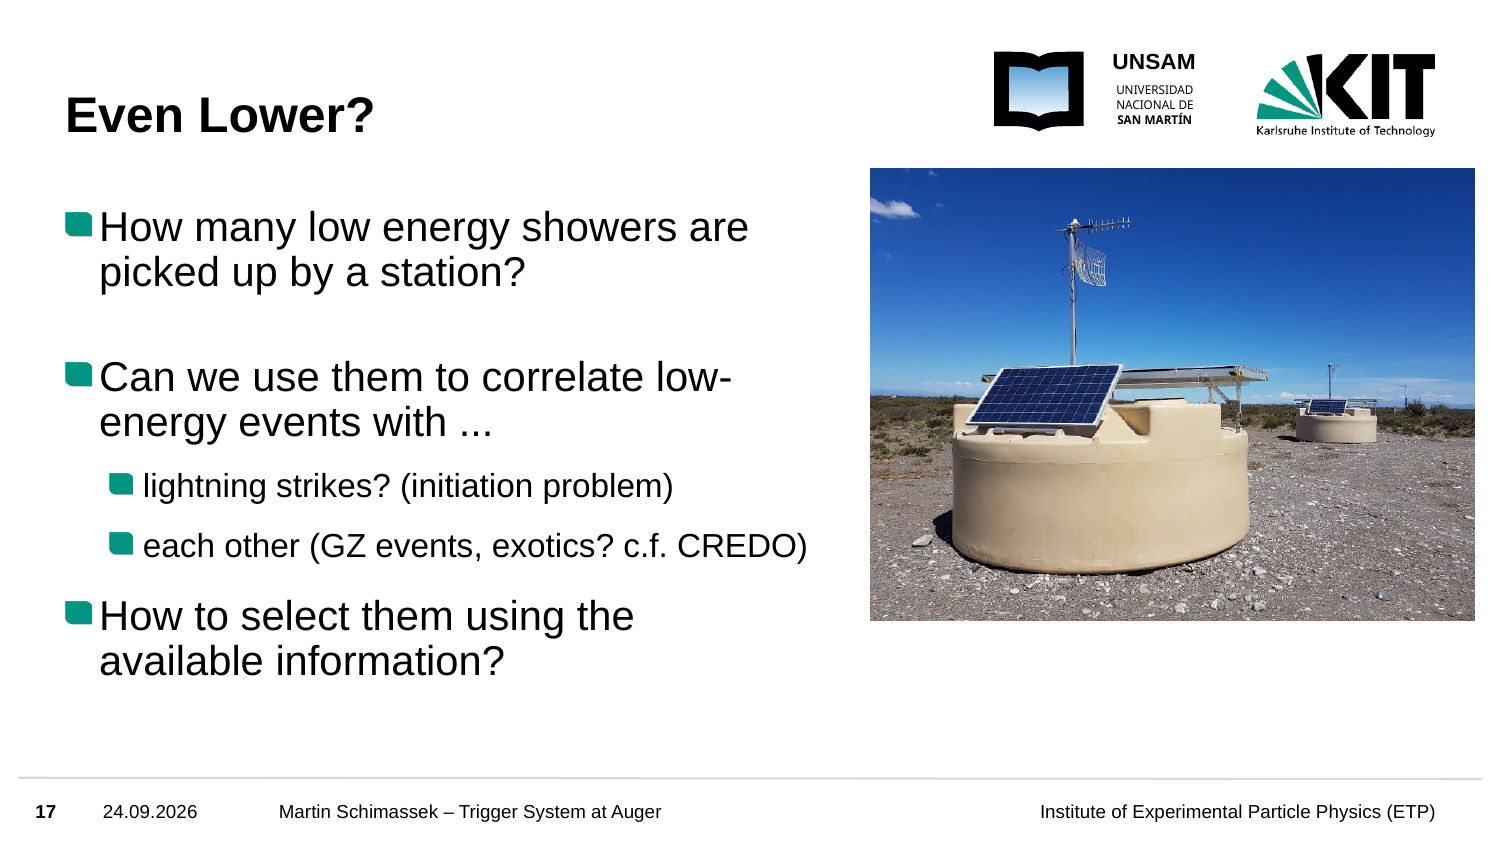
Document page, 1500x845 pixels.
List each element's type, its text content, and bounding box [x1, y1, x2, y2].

title Even Lower? [64, 48, 1192, 144]
picture [870, 168, 1475, 621]
picture [1257, 54, 1435, 137]
slide_number <number> [35, 778, 89, 844]
slide_number 01.11.2021 [102, 778, 272, 844]
list How many low energy showers are picked up by a station? Can we use them to correlate low-energy events with ... lightning strikes? (initiation problem) each other (GZ events, exotics? c.f. CREDO) How to select them using the available information? [65, 205, 811, 740]
